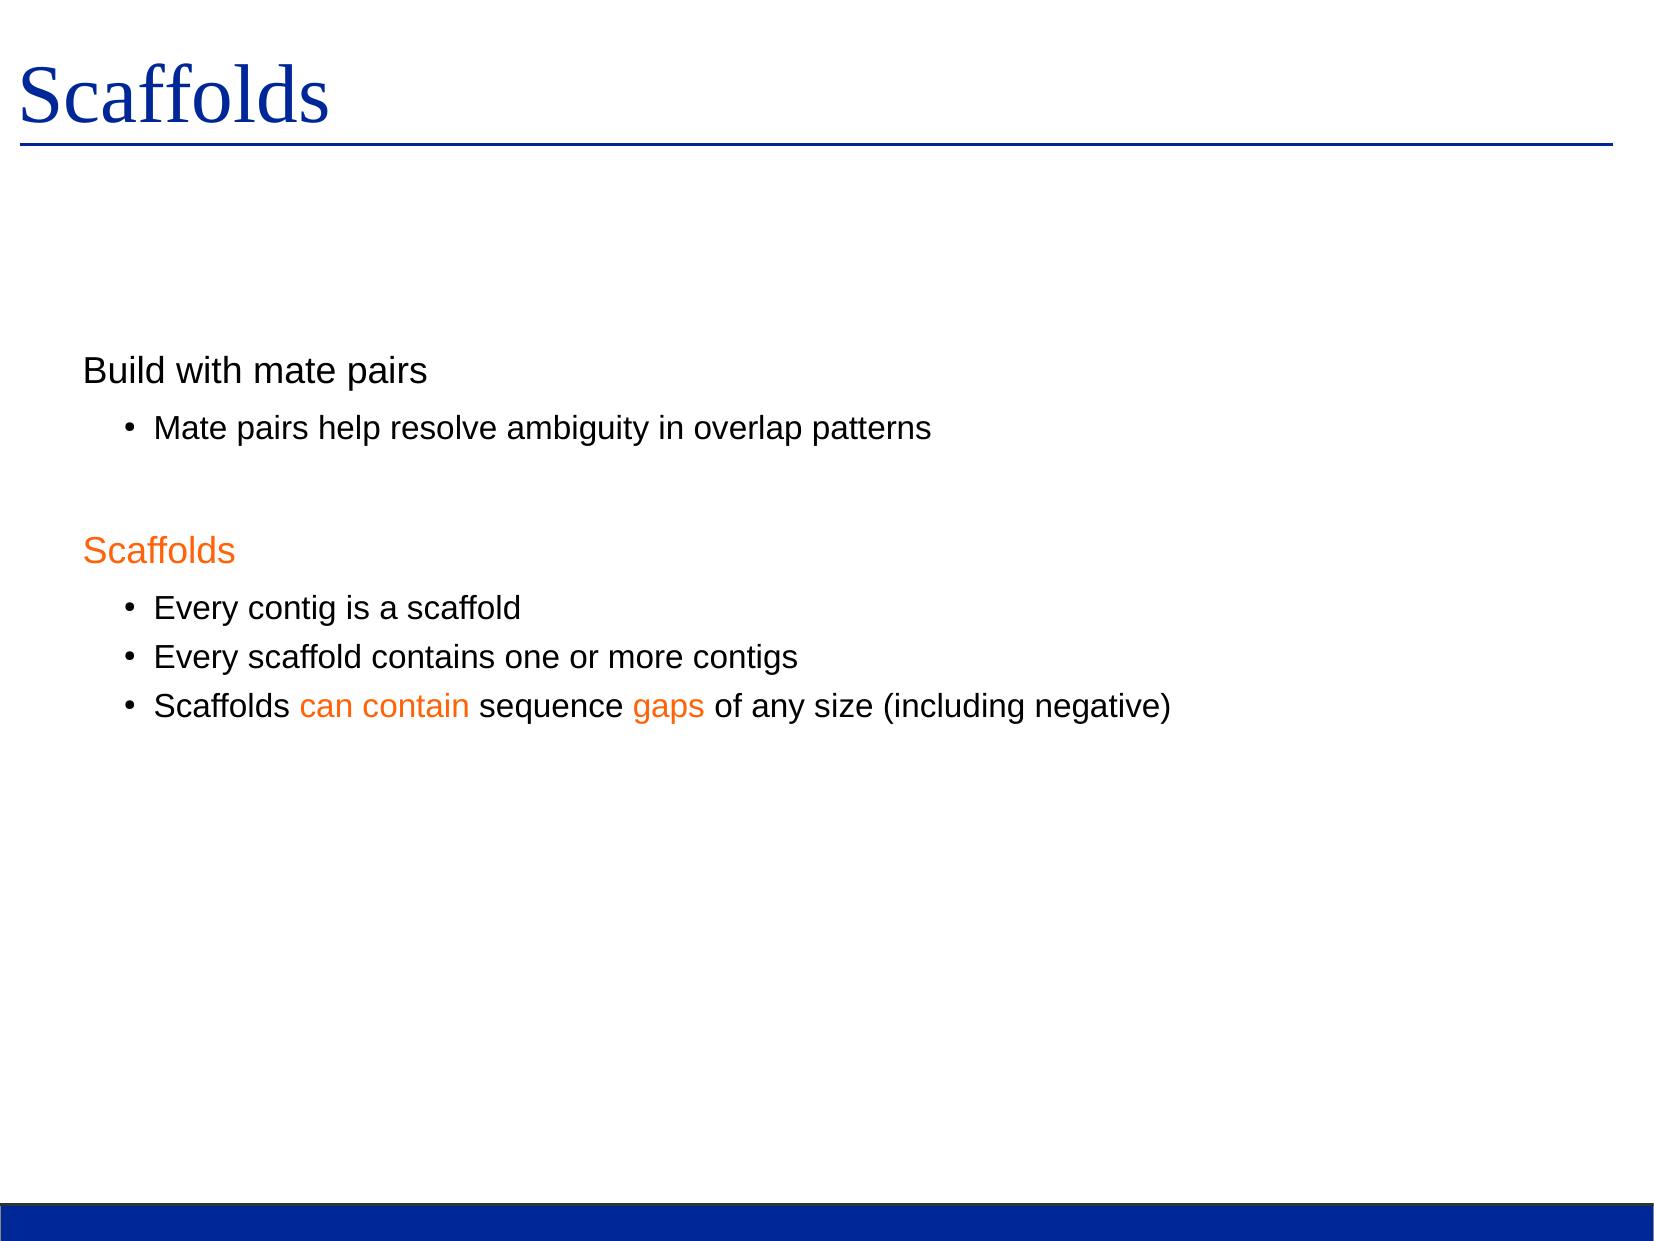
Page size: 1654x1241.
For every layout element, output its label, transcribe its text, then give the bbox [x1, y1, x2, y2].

list Build with mate pairs Mate pairs help resolve ambiguity in overlap patterns Scaffolds Every contig is a scaffold Every scaffold contains one or more contigs Scaffolds can contain sequence gaps of any size (including negative) [82, 290, 1571, 1109]
title Scaffolds [17, 0, 1589, 198]
